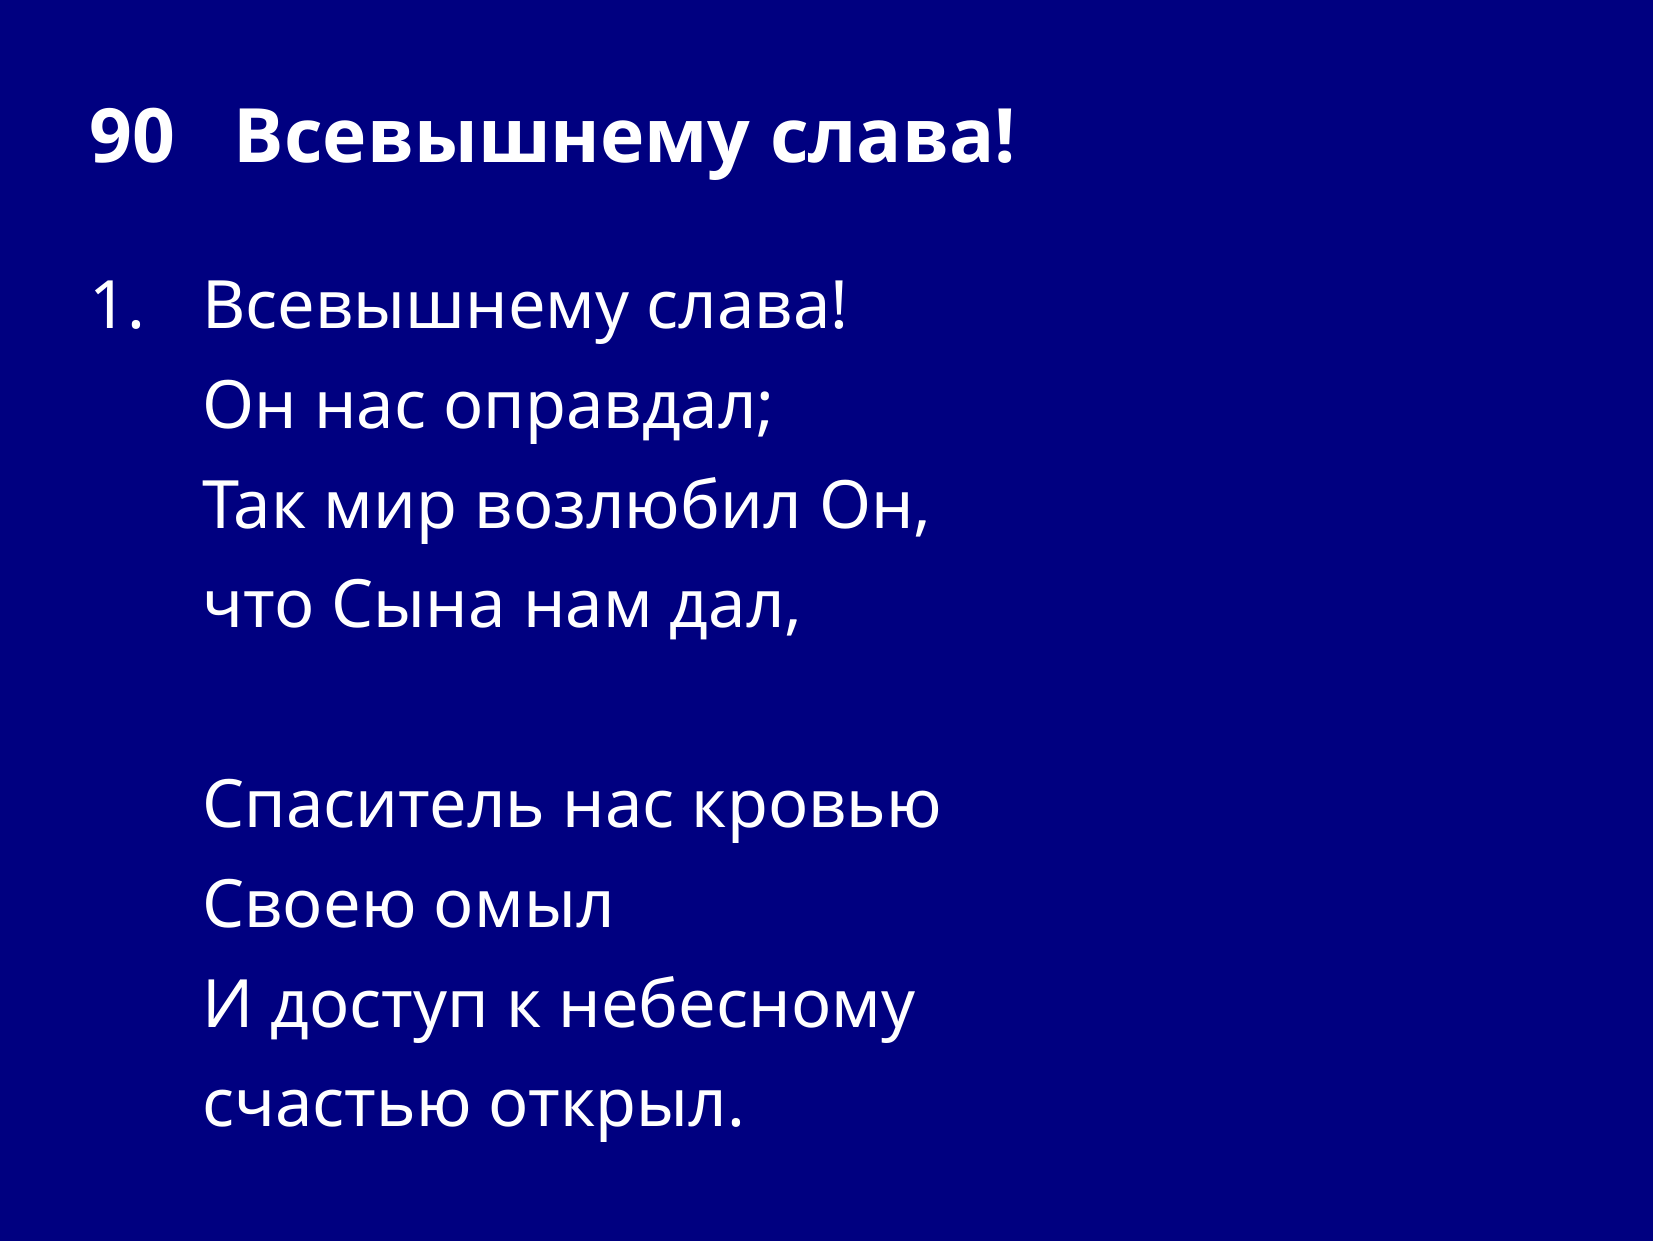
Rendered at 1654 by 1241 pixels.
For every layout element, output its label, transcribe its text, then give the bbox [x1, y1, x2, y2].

text_box 90 Всевышнему слава! [75, 75, 1576, 188]
text_box 1. Всевышнему слава! Он нас оправдал; Так мир возлюбил Он, что Сына нам дал, Спаситель нас кровью Своею омыл И доступ к небесному счастью открыл. [75, 188, 1576, 1163]
